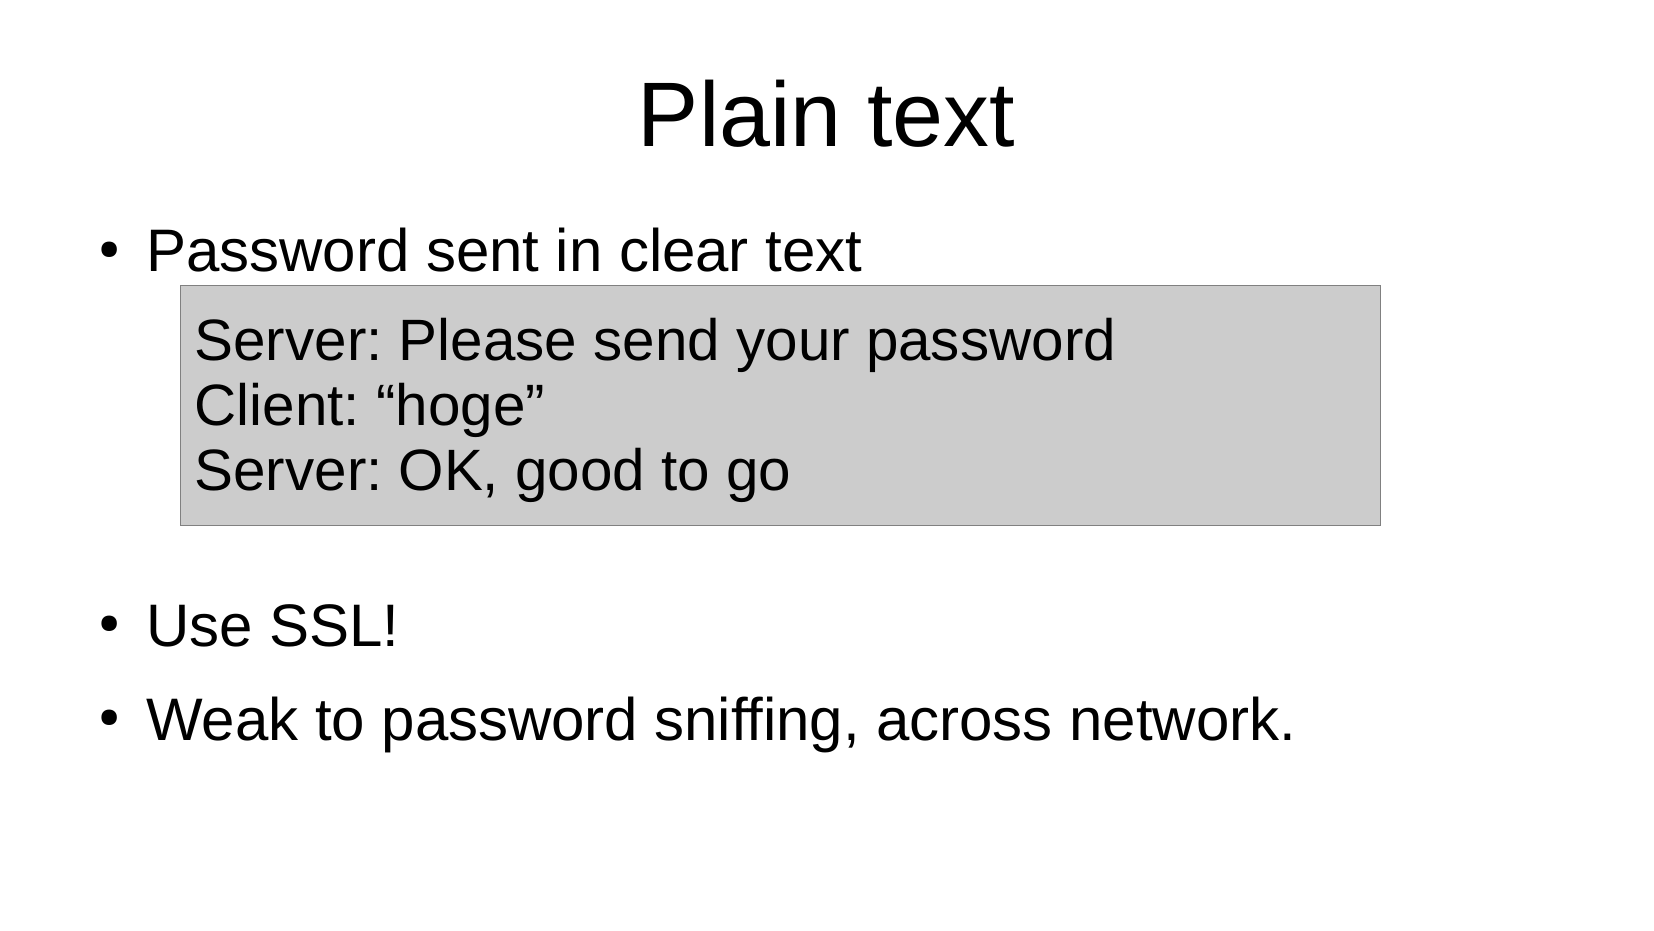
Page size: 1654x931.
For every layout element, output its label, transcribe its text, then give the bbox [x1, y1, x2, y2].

list Password sent in clear text Use SSL! Weak to password sniffing, across network. [82, 217, 1571, 758]
title Plain text [82, 37, 1571, 193]
text_box Server: Please send your password Client: “hoge” Server: OK, good to go [180, 285, 1381, 526]
